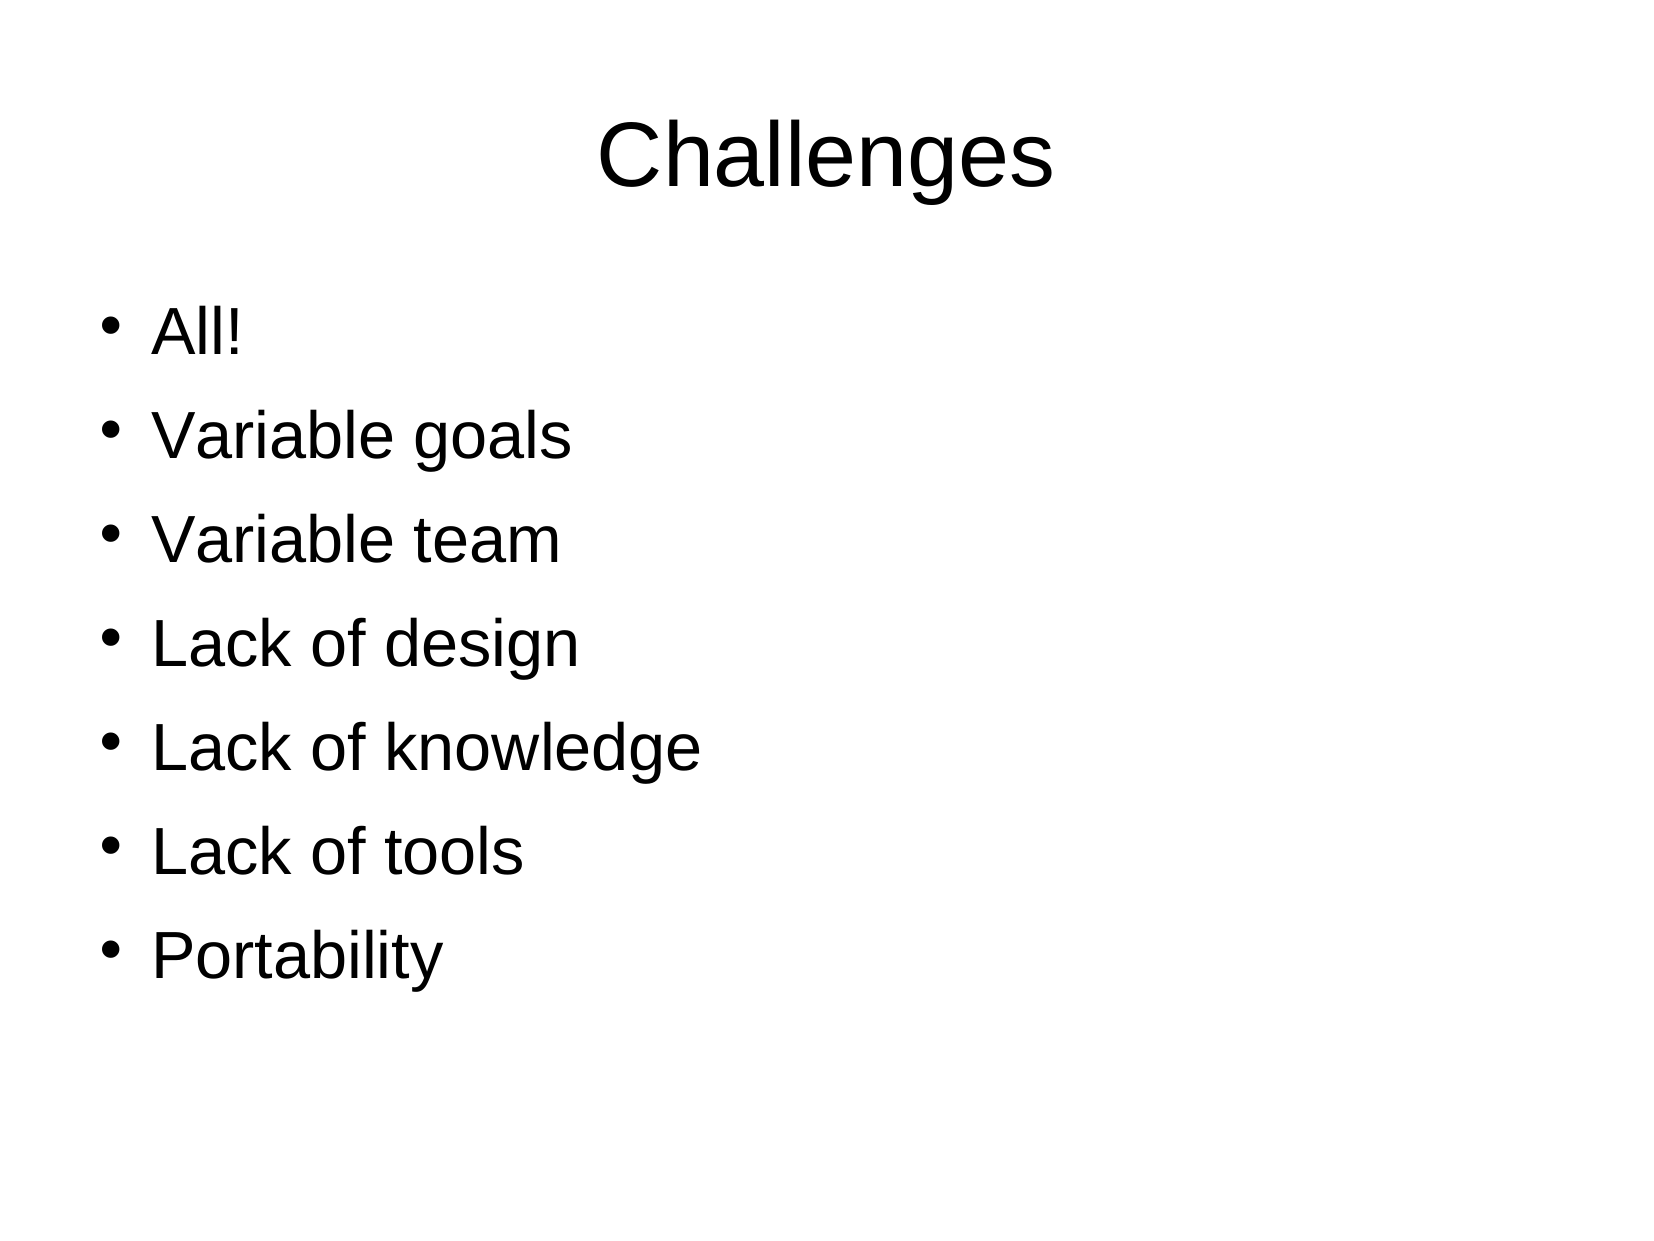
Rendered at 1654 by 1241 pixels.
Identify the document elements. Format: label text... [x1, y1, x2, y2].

title Challenges [82, 49, 1571, 257]
list All! Variable goals Variable team Lack of design Lack of knowledge Lack of tools Portability [82, 290, 1571, 1109]
